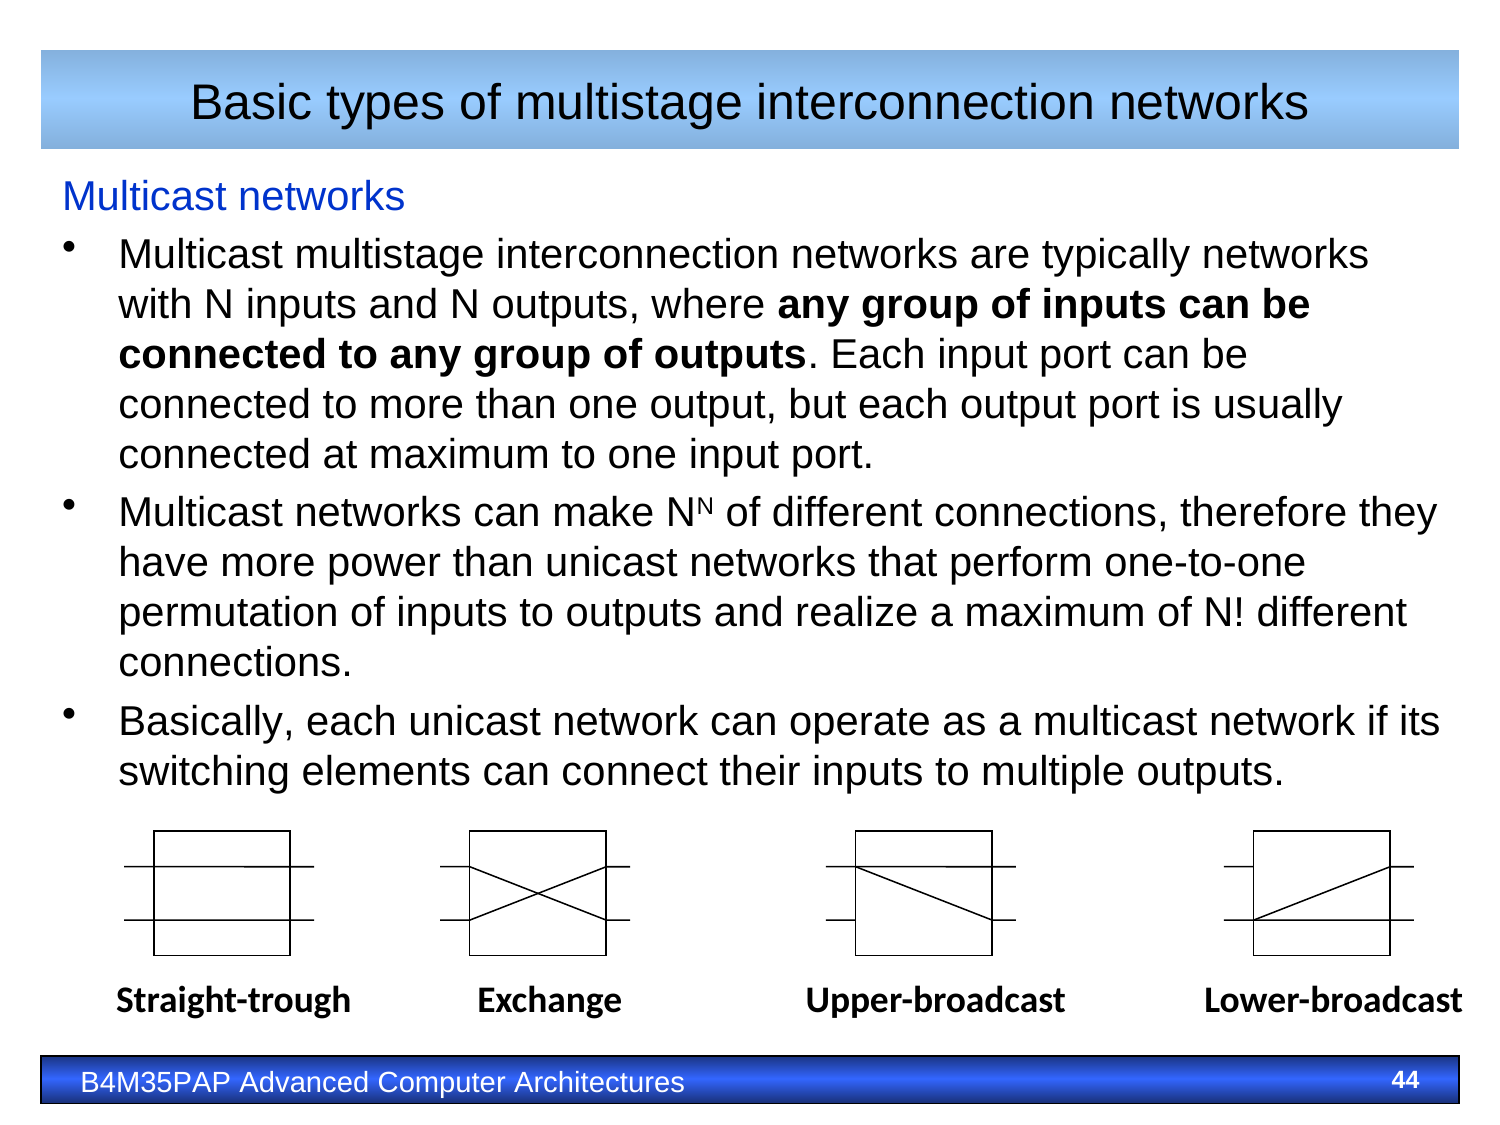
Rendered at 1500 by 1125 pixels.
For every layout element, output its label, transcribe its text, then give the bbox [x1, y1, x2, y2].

text_box [153, 921, 291, 956]
text_box [864, 868, 993, 919]
text_box [855, 868, 993, 956]
text_box [542, 868, 607, 919]
text_box Exchange [380, 967, 720, 1069]
text_box Straight-trough [64, 967, 380, 1069]
text_box [1253, 831, 1391, 919]
text_box [469, 895, 607, 956]
list Multicast networks Multicast multistage interconnection networks are typically networks with N inputs and N outputs, where any group of inputs can be connected to any group of outputs. Each input port can be connected to more than one output, but each output port is usually connected at maximum to one input port. Multicast networks can make NN of different connections, therefore they have more power than unicast networks that perform one-to-one permutation of inputs to outputs and realize a maximum of N! different connections. Basically, each unicast network can operate as a multicast network if its switching elements can connect their inputs to multiple outputs. [47, 160, 1458, 988]
text_box Lower-broadcast [1164, 967, 1500, 1069]
text_box [153, 868, 291, 919]
text_box [469, 831, 607, 892]
text_box [153, 831, 291, 865]
text_box [1262, 868, 1391, 919]
text_box Upper-broadcast [766, 967, 1106, 1069]
text_box [855, 831, 993, 865]
title Basic types of multistage interconnection networks [41, 50, 1459, 149]
text_box [1253, 921, 1391, 956]
text_box [469, 868, 534, 919]
